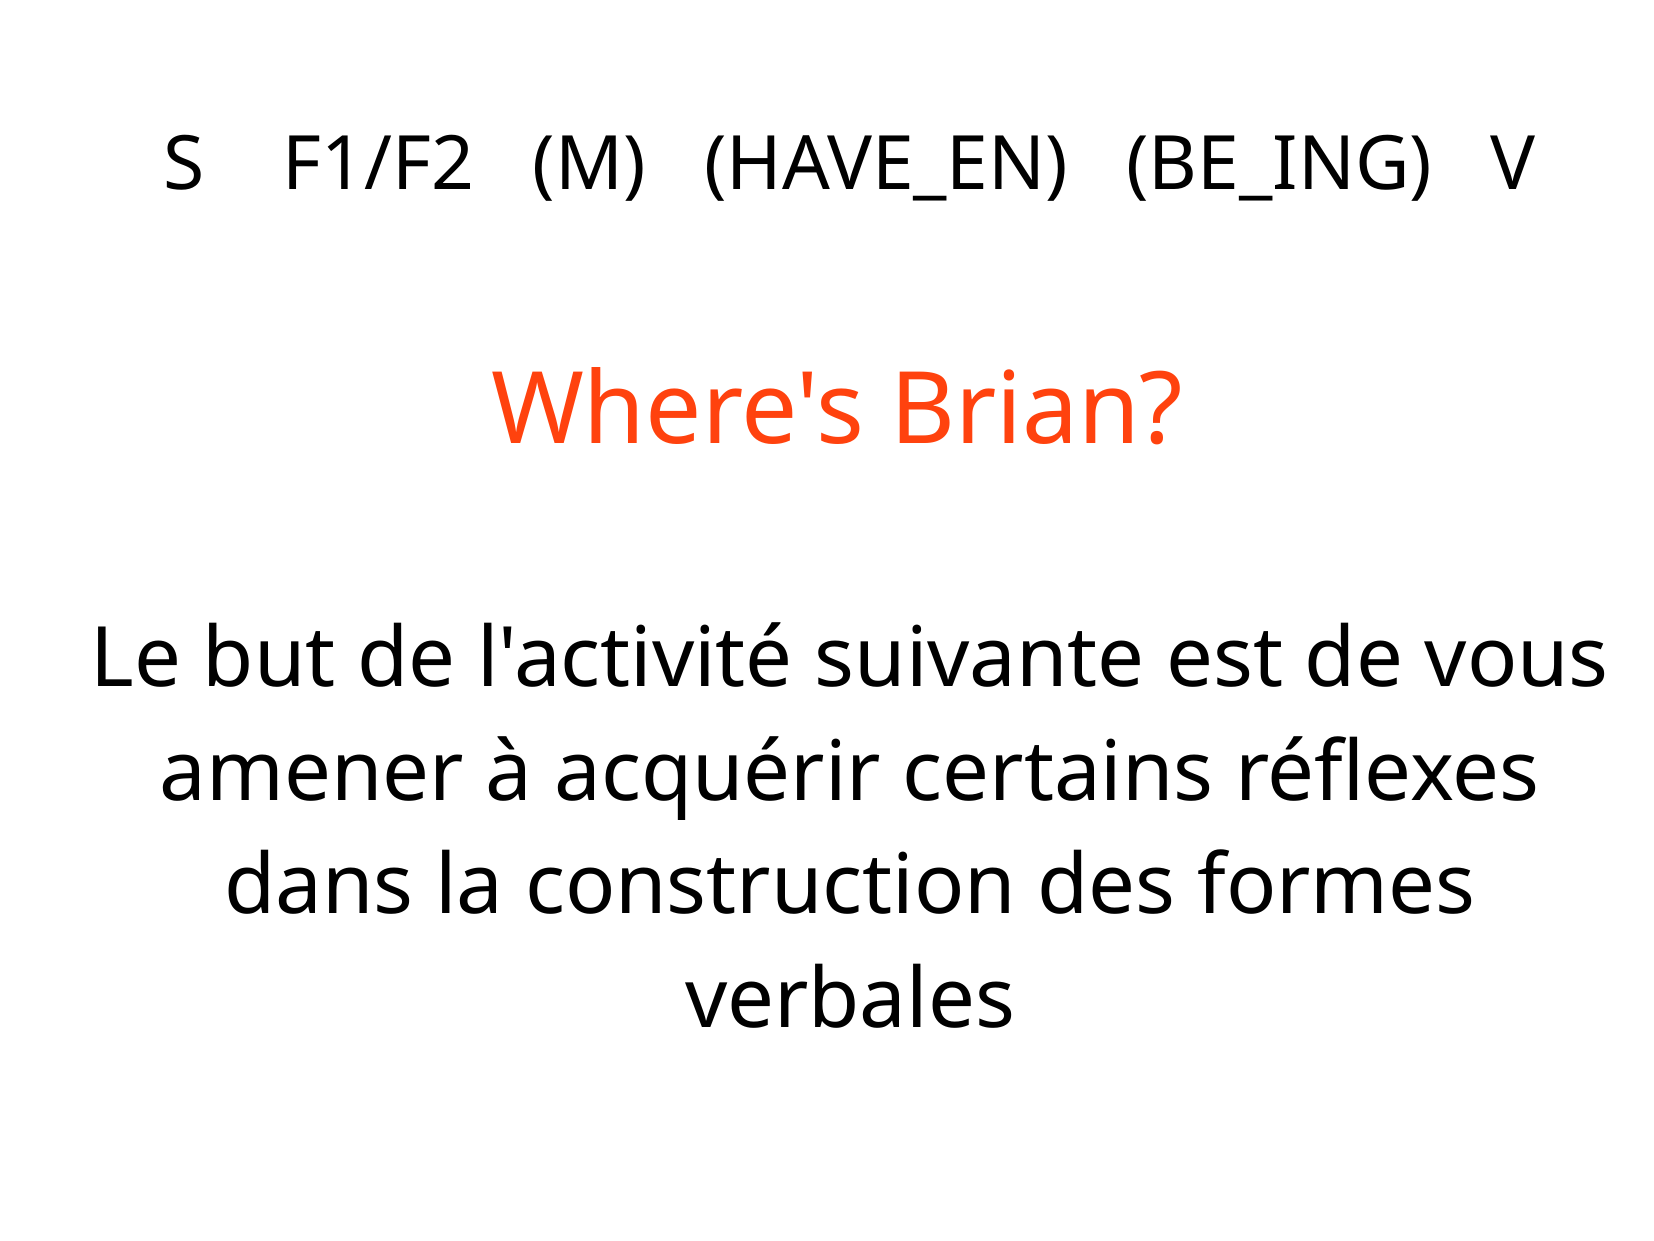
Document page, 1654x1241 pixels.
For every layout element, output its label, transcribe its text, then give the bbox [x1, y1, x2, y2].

text_box S F1/F2 (M) (HAVE_EN) (BE_ING) V Where's Brian? Le but de l'activité suivante est de vous amener à acquérir certains réflexes dans la construction des formes verbales www.franglish.fr [59, 101, 1642, 1158]
